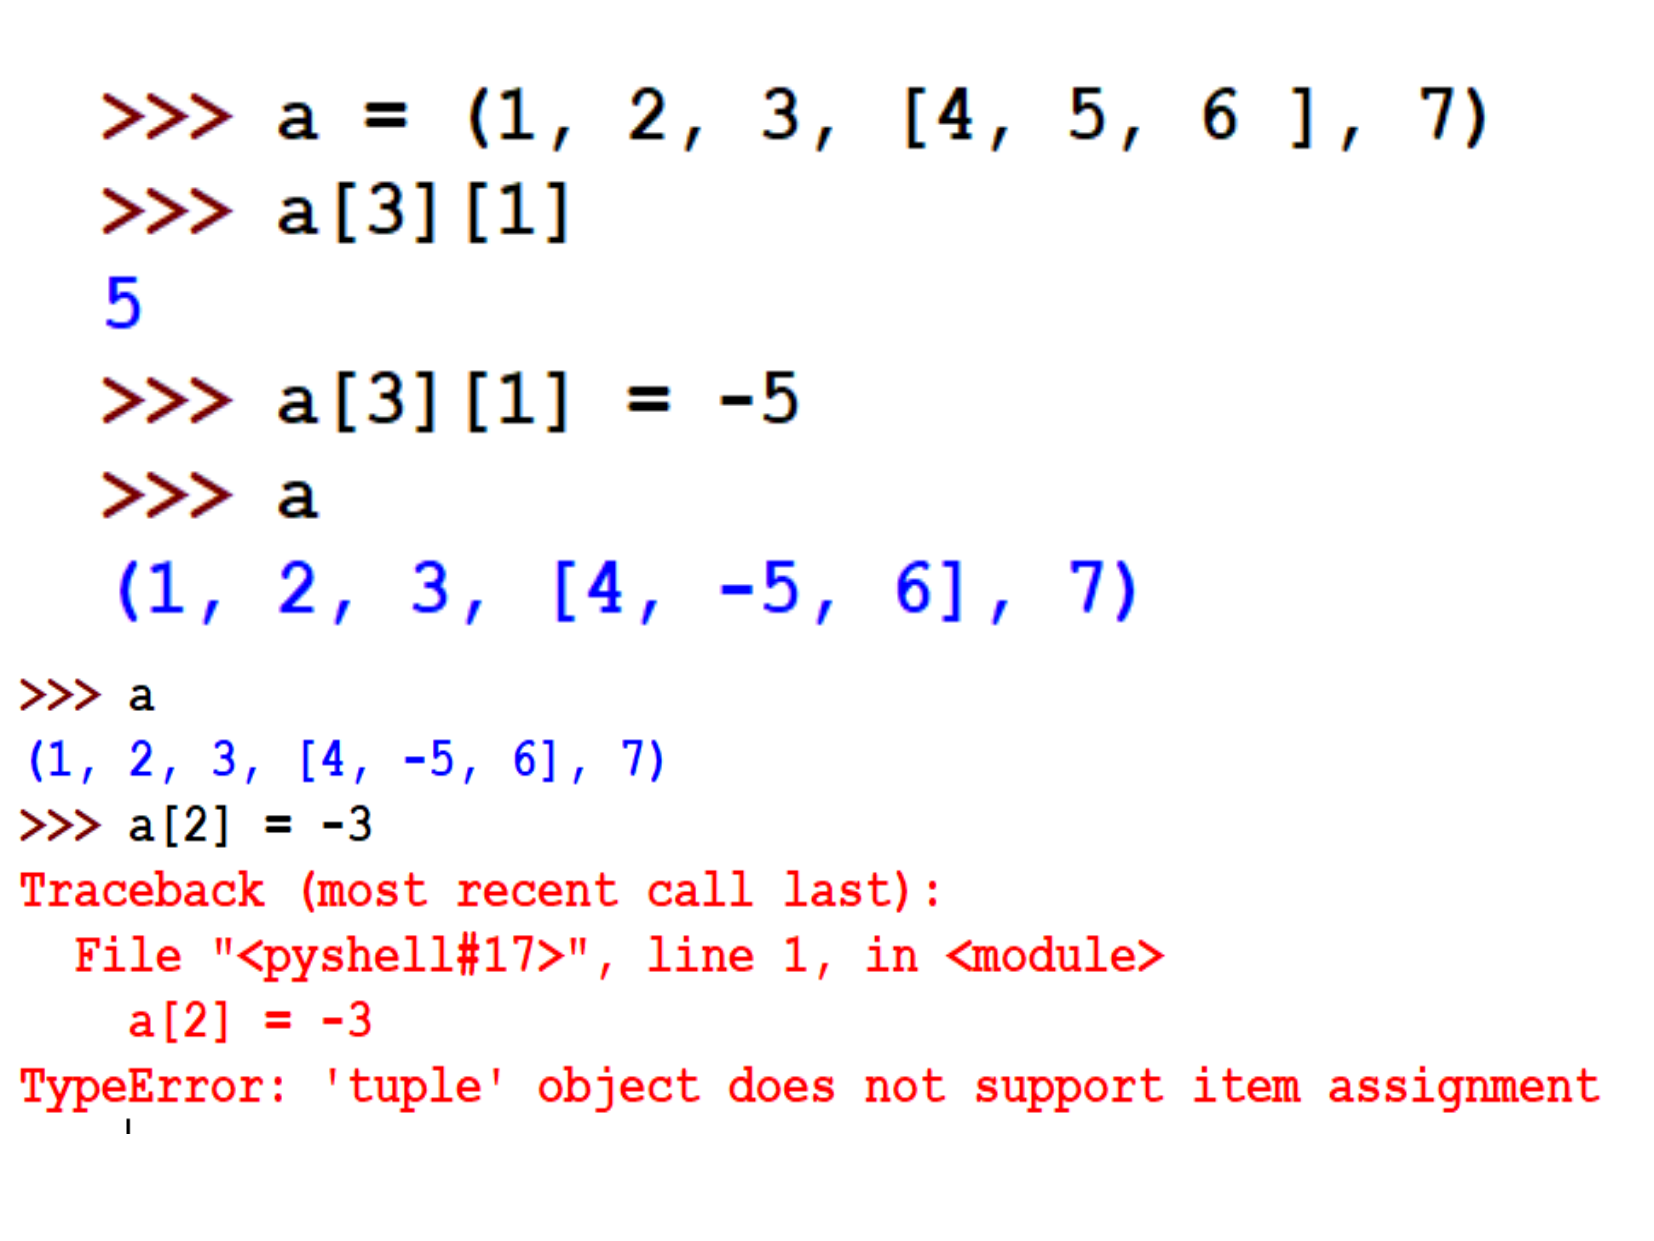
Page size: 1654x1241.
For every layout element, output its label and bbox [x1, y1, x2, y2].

picture [88, 70, 1548, 638]
picture [11, 671, 1630, 1134]
